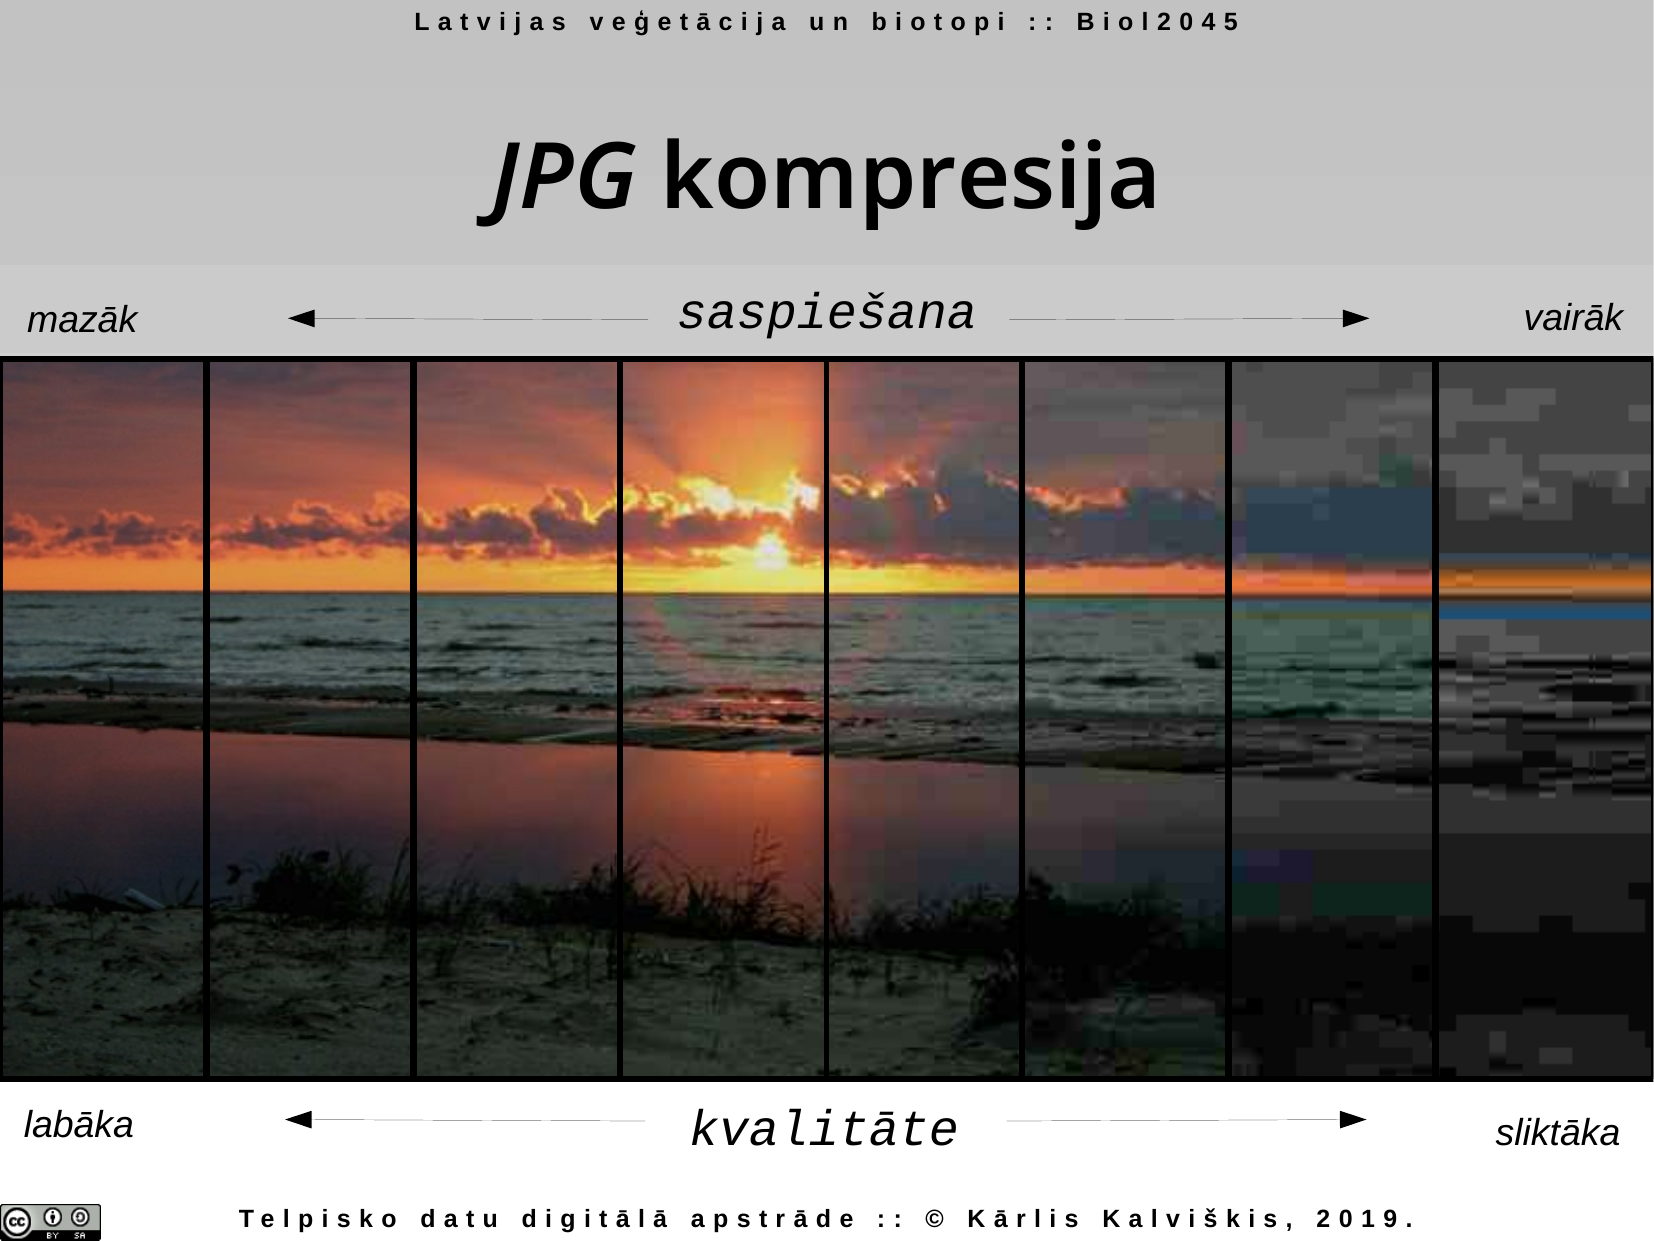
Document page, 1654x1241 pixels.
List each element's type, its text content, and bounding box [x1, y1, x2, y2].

text_box labāka [9, 1096, 149, 1171]
text_box vairāk [1508, 281, 1639, 347]
picture [417, 362, 617, 1076]
picture [210, 362, 410, 1076]
picture [1439, 362, 1651, 1076]
text_box kvalitāte [673, 1096, 974, 1173]
picture [0, 0, 1654, 356]
picture [0, 1082, 1654, 1241]
text_box sliktāka [1480, 1104, 1636, 1169]
text_box saspiešana [661, 274, 992, 351]
picture [623, 362, 824, 1076]
picture [829, 362, 1019, 1076]
title JPG kompresija [29, 49, 1625, 296]
picture [3, 362, 203, 1076]
text_box mazāk [12, 283, 153, 348]
picture [1232, 362, 1432, 1076]
picture [1025, 362, 1225, 1076]
